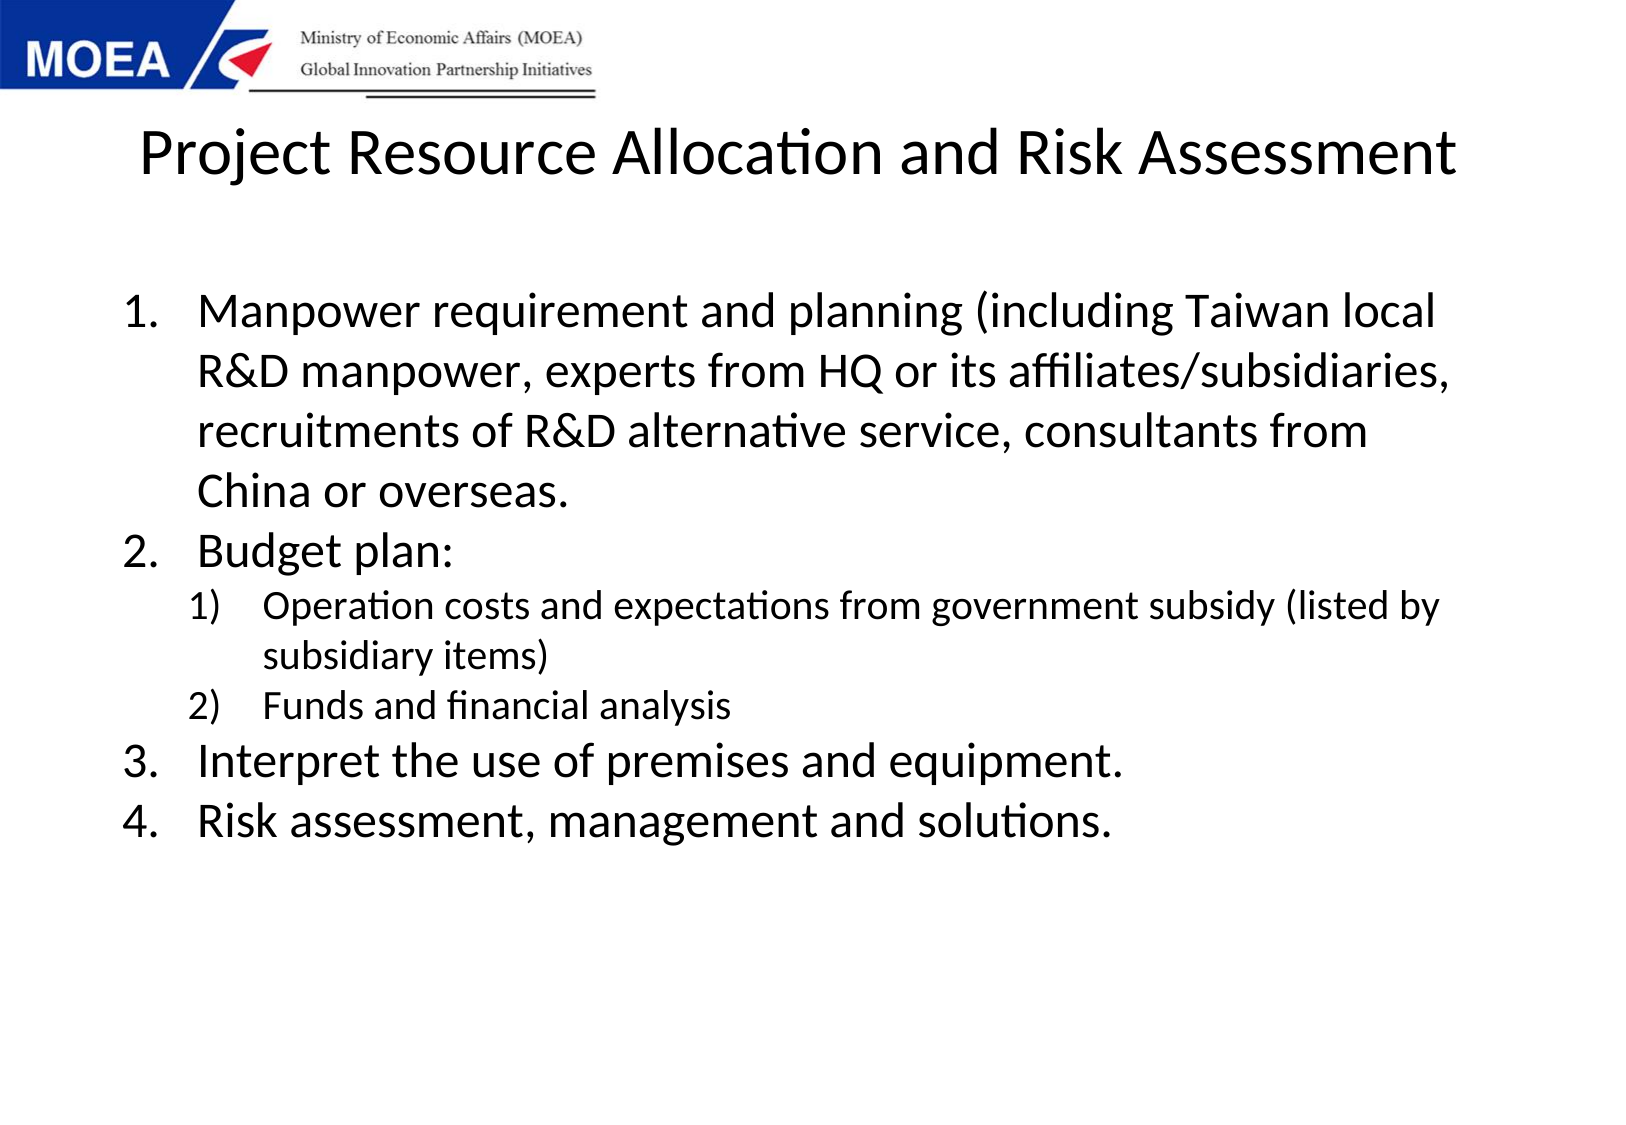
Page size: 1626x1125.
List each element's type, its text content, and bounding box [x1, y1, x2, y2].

picture [0, 0, 1626, 1125]
text_box Manpower requirement and planning (including Taiwan local R&D manpower, experts from HQ or its affiliates/subsidiaries, recruitments of R&D alternative service, consultants from China or overseas. Budget plan: Operation costs and expectations from government subsidy (listed by subsidiary items) Funds and financial analysis Interpret the use of premises and equipment. Risk assessment, management and solutions. [107, 269, 1483, 1049]
text_box Project Resource Allocation and Risk Assessment [124, 99, 1501, 194]
